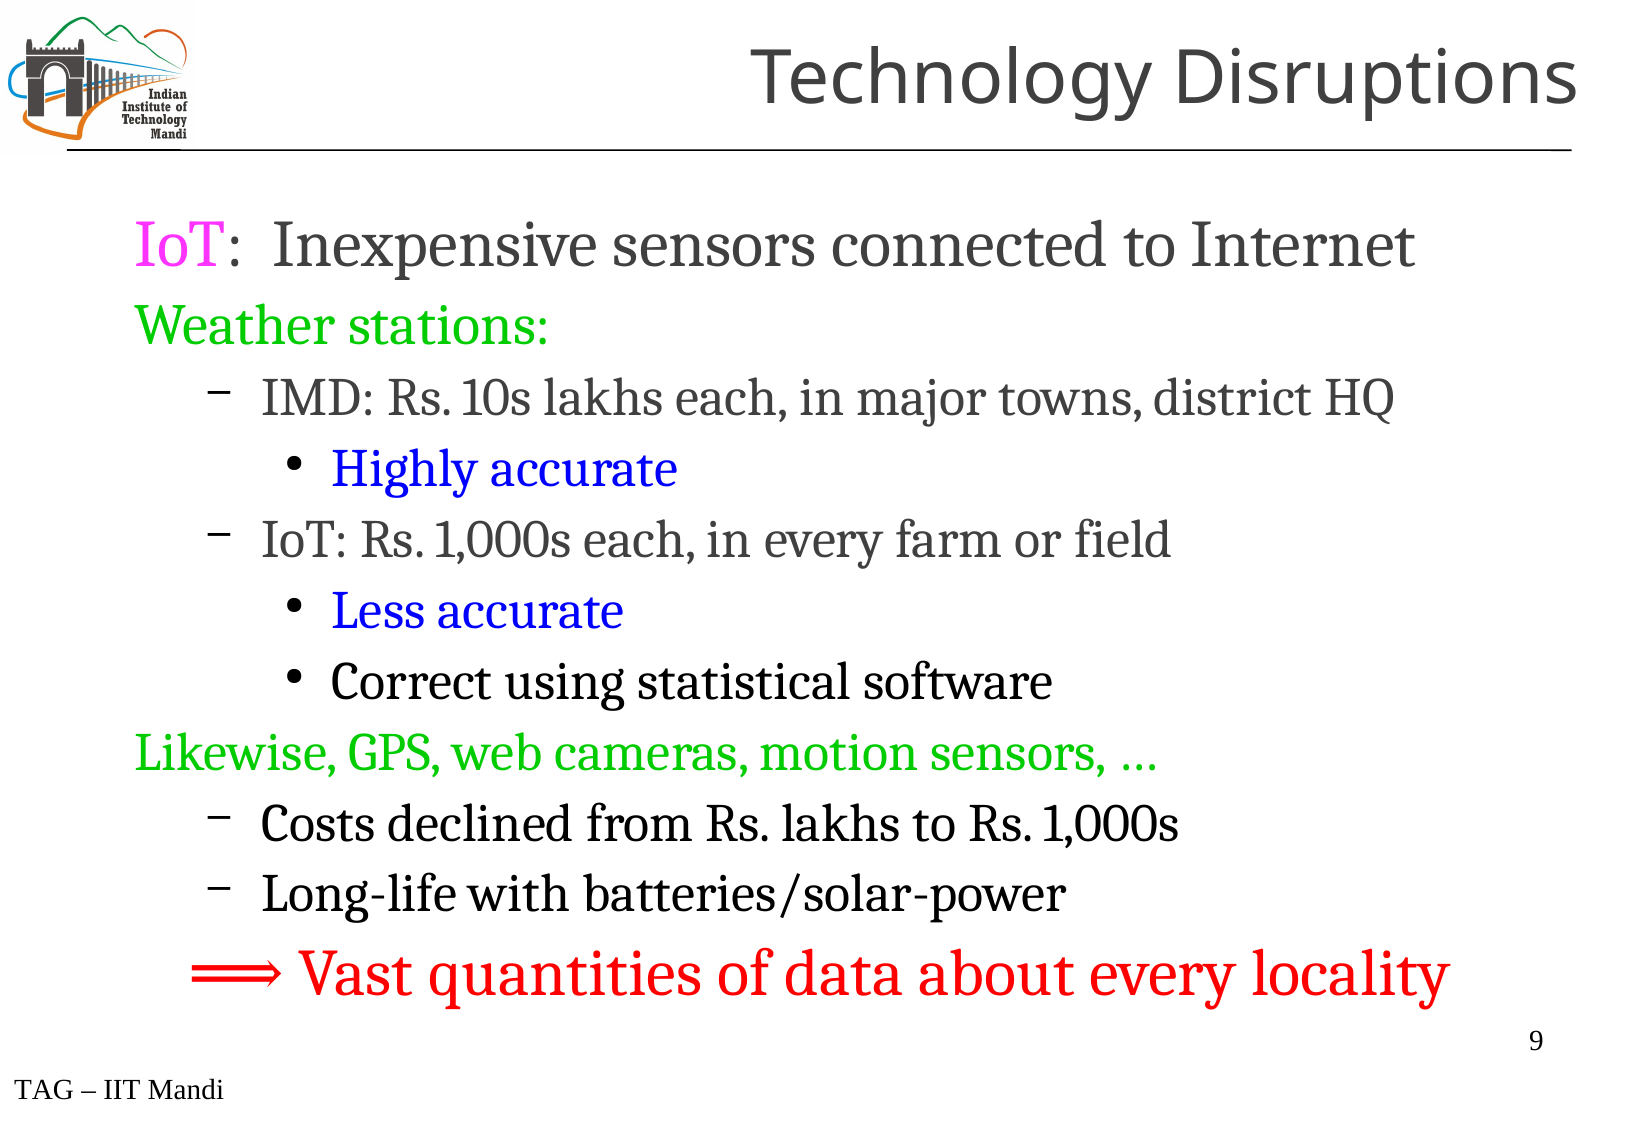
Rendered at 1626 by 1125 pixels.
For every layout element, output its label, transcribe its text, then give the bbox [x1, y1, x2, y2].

list IoT: Inexpensive sensors connected to Internet Weather stations: IMD: Rs. 10s lakhs each, in major towns, district HQ Highly accurate IoT: Rs. 1,000s each, in every farm or field Less accurate Correct using statistical software Likewise, GPS, web cameras, motion sensors, … Costs declined from Rs. lakhs to Rs. 1,000s Long-life with batteries/solar-power ⟹ Vast quantities of data about every locality [104, 178, 1521, 1031]
picture [1, 0, 196, 156]
title Technology Disruptions [188, 35, 1595, 186]
